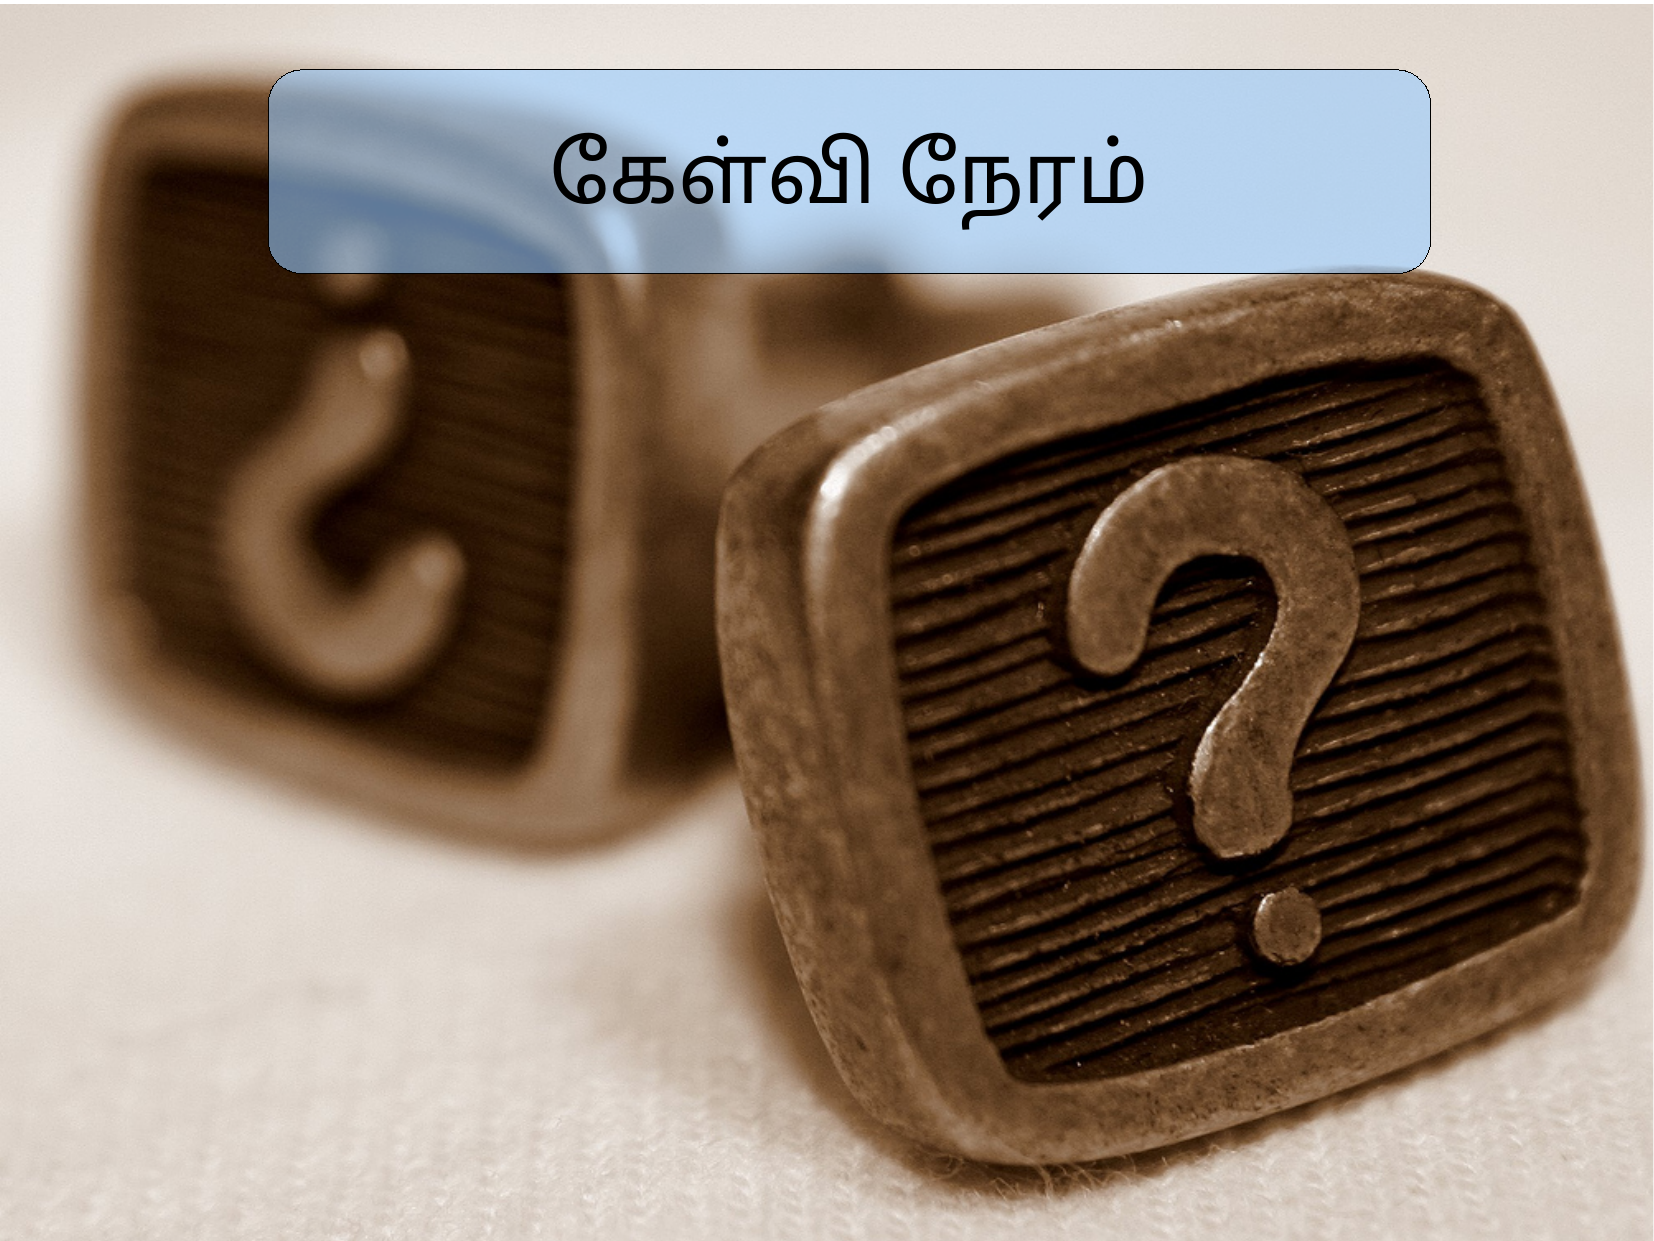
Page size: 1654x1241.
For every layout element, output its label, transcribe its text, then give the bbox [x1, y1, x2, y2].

picture [0, 4, 1654, 1241]
text_box கேள்வி நேரம் [268, 69, 1431, 274]
